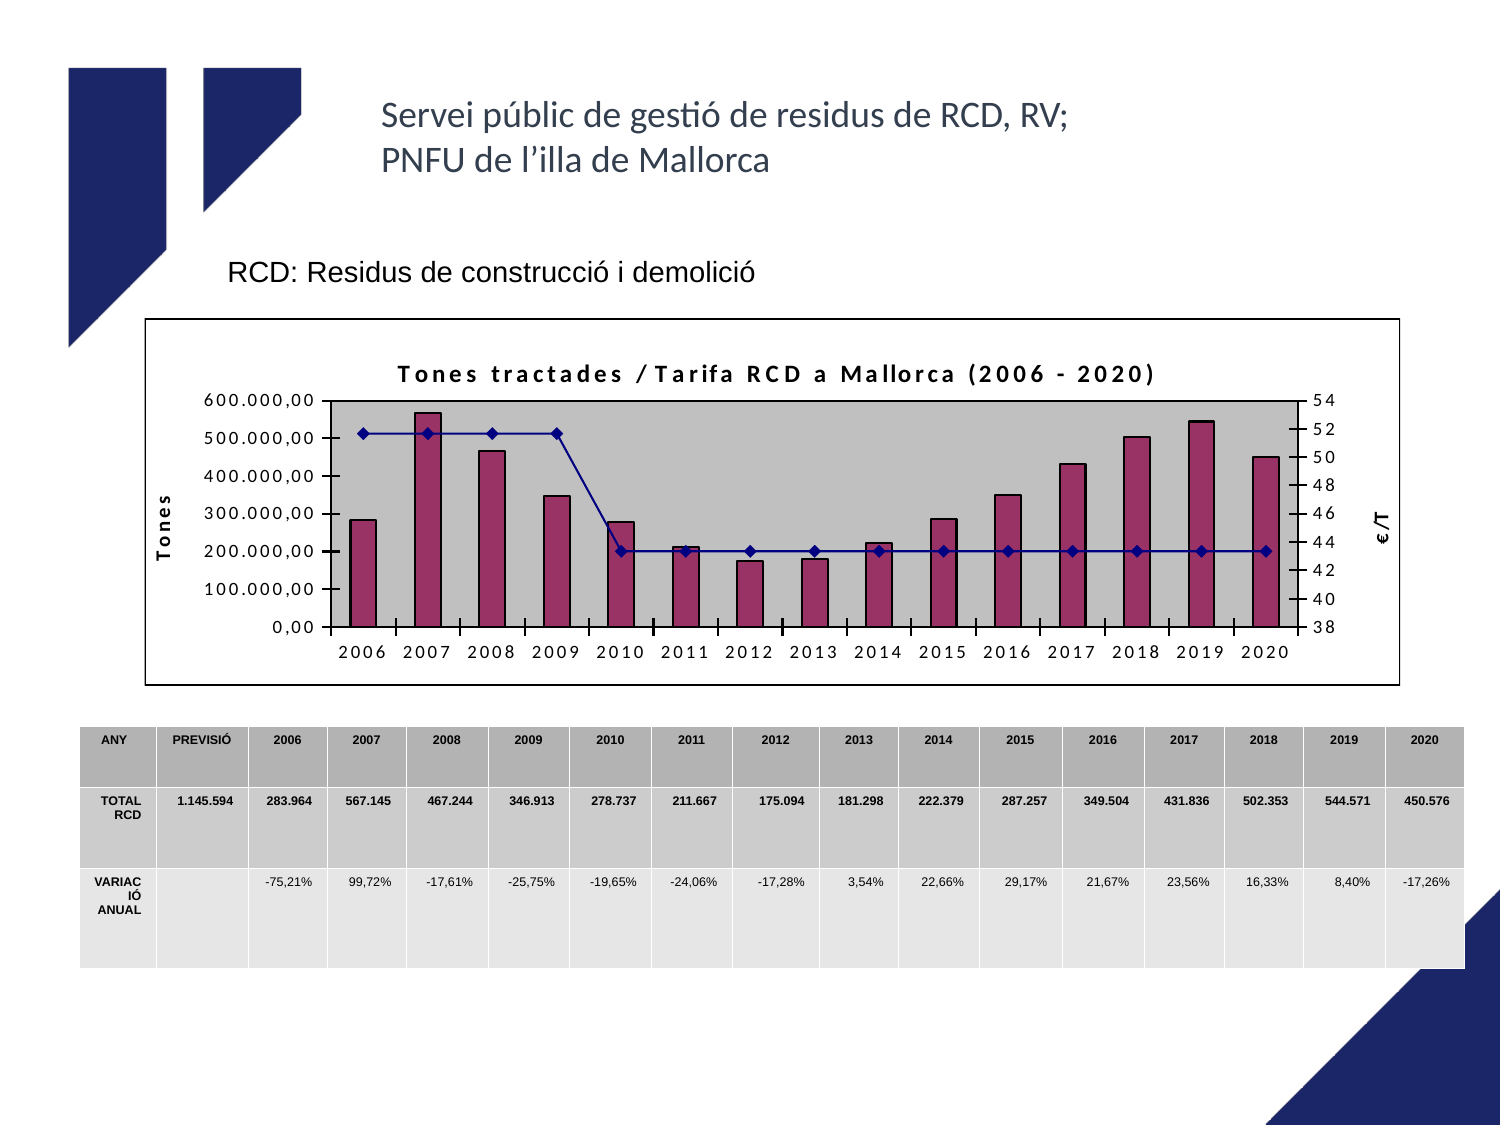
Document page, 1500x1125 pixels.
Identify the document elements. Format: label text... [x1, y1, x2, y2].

table_header 2009 [489, 727, 569, 787]
table_cell 346.913 [489, 788, 569, 868]
table_header 2020 [1386, 727, 1464, 787]
text_box RCD: Residus de construcció i demolició [212, 248, 815, 329]
table_cell 502.353 [1225, 788, 1303, 868]
table_cell 3,54% [820, 869, 898, 968]
table_header 2015 [980, 727, 1062, 787]
table_cell 222.379 [899, 788, 979, 868]
table_cell -75,21% [249, 869, 327, 968]
table_header 2016 [1063, 727, 1144, 787]
table_cell 431.836 [1145, 788, 1224, 868]
table_header 2014 [899, 727, 979, 787]
table_cell 99,72% [328, 869, 406, 968]
table_cell [157, 869, 248, 968]
table_cell 21,67% [1063, 869, 1144, 968]
table_cell 287.257 [980, 788, 1062, 868]
table_cell 23,56% [1145, 869, 1224, 968]
table_cell 467.244 [407, 788, 488, 868]
table_cell 278.737 [570, 788, 651, 868]
table_cell -19,65% [570, 869, 651, 968]
table_cell 567.145 [328, 788, 406, 868]
table_header 2018 [1225, 727, 1303, 787]
table_cell 1.145.594 [157, 788, 248, 868]
table_cell 283.964 [249, 788, 327, 868]
picture [0, 0, 1500, 1125]
table_header 2007 [328, 727, 406, 787]
table_cell -17,61% [407, 869, 488, 968]
table_cell -25,75% [489, 869, 569, 968]
table_header PREVISIÓ [157, 727, 248, 787]
table_header 2006 [249, 727, 327, 787]
table_cell 22,66% [899, 869, 979, 968]
table_cell -17,26% [1386, 869, 1464, 968]
table_cell 450.576 [1386, 788, 1464, 868]
table_header 2011 [652, 727, 732, 787]
table_cell 211.667 [652, 788, 732, 868]
table_header 2008 [407, 727, 488, 787]
table_header 2012 [733, 727, 819, 787]
table_cell 29,17% [980, 869, 1062, 968]
table_header 2019 [1304, 727, 1385, 787]
table_cell 175.094 [733, 788, 819, 868]
table_cell 181.298 [820, 788, 898, 868]
table_header 2010 [570, 727, 651, 787]
title Servei públic de gestió de residus de RCD, RV; PNFU de l’illa de Mallorca [366, 82, 1099, 213]
table_header ANY [80, 727, 156, 787]
table_cell 544.571 [1304, 788, 1385, 868]
table_cell 16,33% [1225, 869, 1303, 968]
table_header 2013 [820, 727, 898, 787]
table_cell TOTAL RCD [80, 788, 156, 868]
table_cell -17,28% [733, 869, 819, 968]
table_cell 349.504 [1063, 788, 1144, 868]
table_header 2017 [1145, 727, 1224, 787]
table_cell 8,40% [1304, 869, 1385, 968]
table_cell -24,06% [652, 869, 732, 968]
table_cell VARIACIÓ ANUAL [80, 869, 156, 968]
